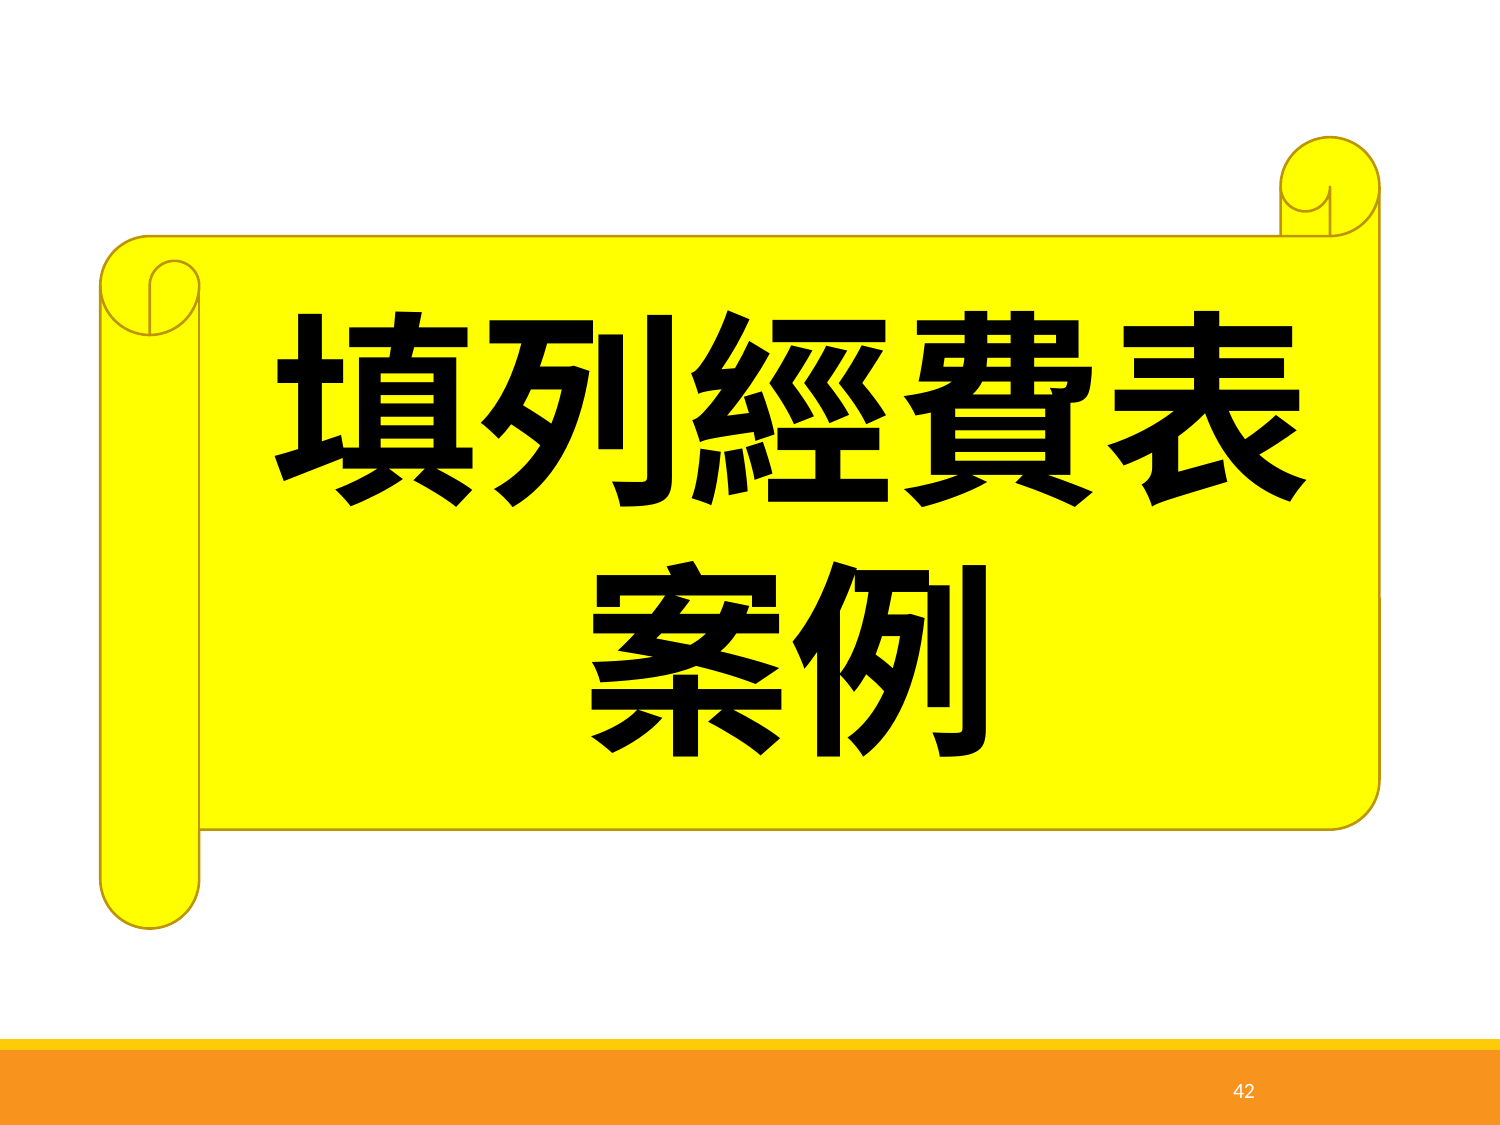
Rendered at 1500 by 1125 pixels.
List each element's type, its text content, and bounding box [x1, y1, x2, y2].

text_box [100, 137, 1380, 929]
text_box 填列經費表案例 [253, 272, 1328, 793]
text_box 42 [1218, 1059, 1380, 1120]
